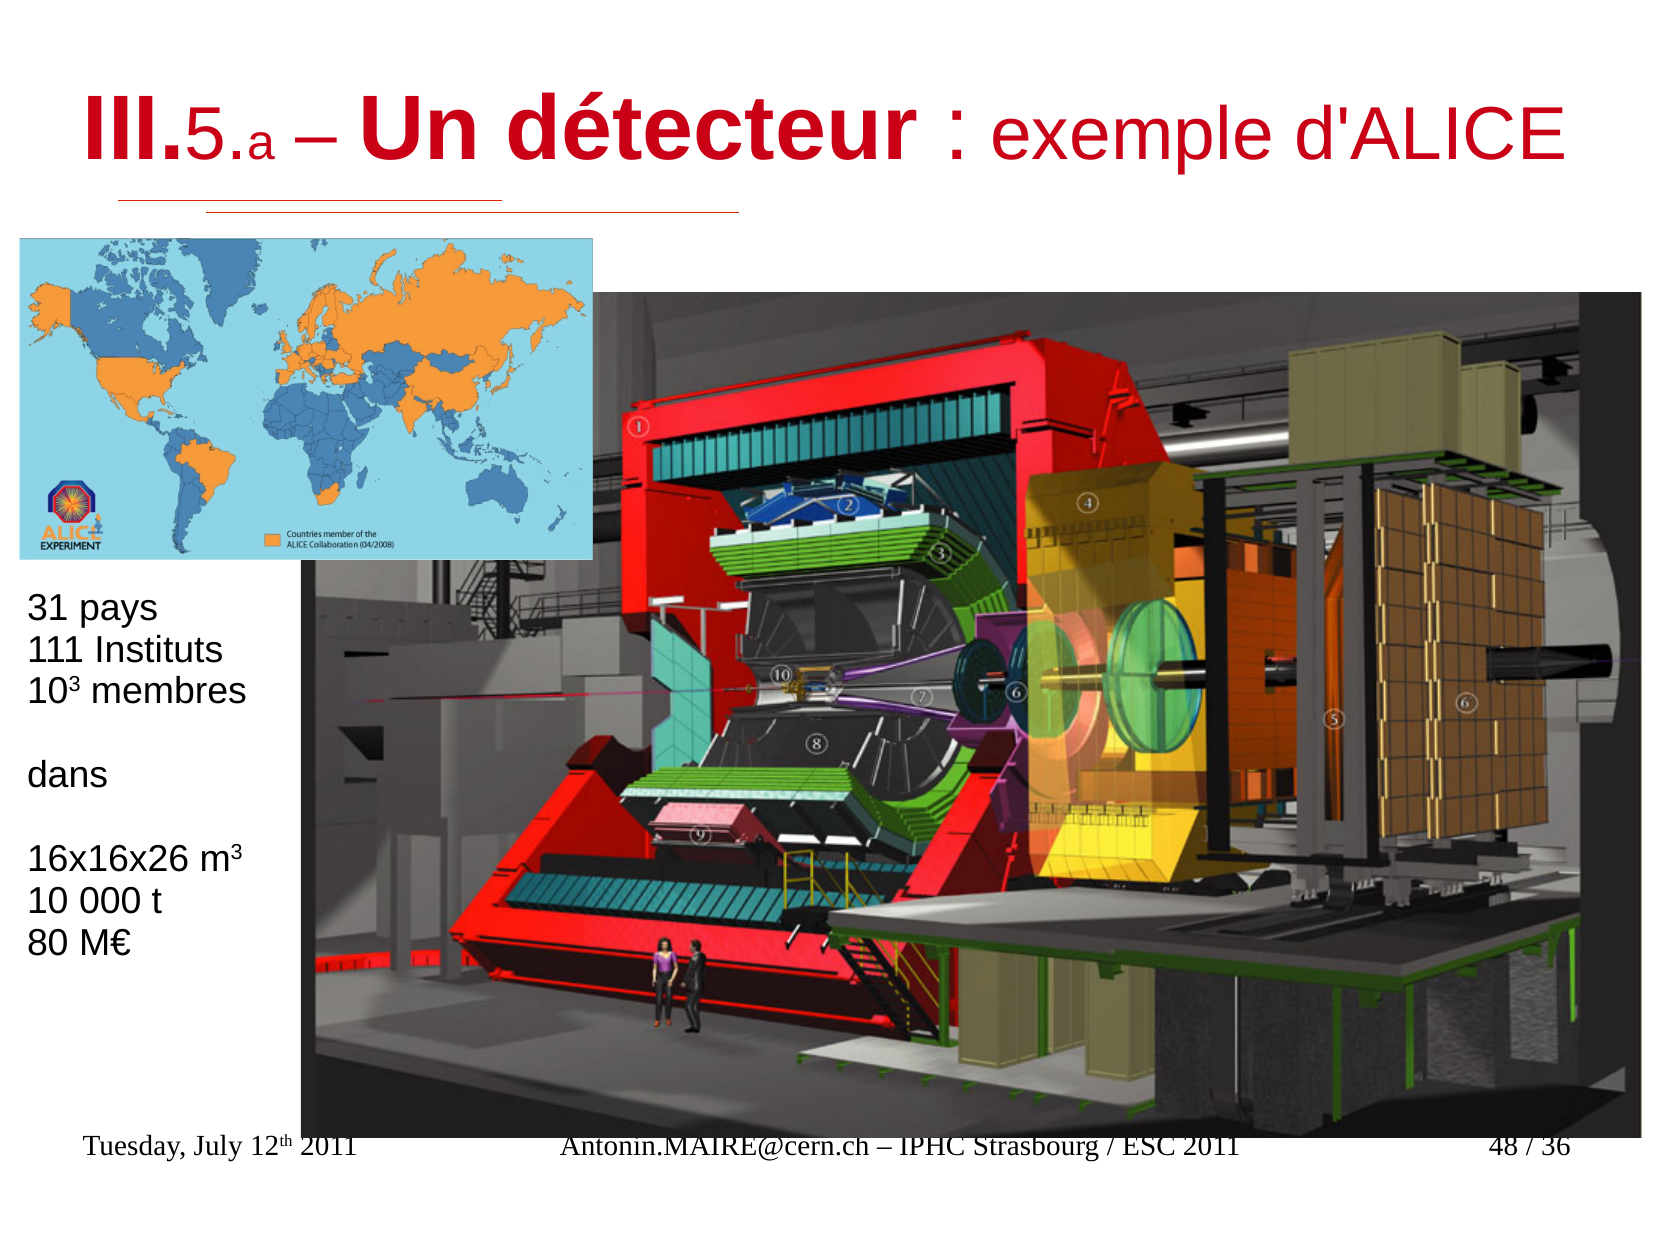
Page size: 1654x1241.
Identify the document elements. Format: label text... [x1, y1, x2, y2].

title III.5.a – Un détecteur : exemple d'ALICE [82, 49, 1622, 207]
picture [19, 238, 1642, 1138]
text_box 31 pays 111 Instituts 103 membres dans 16x16x26 m3 10 000 t 80 M€ [12, 578, 262, 972]
